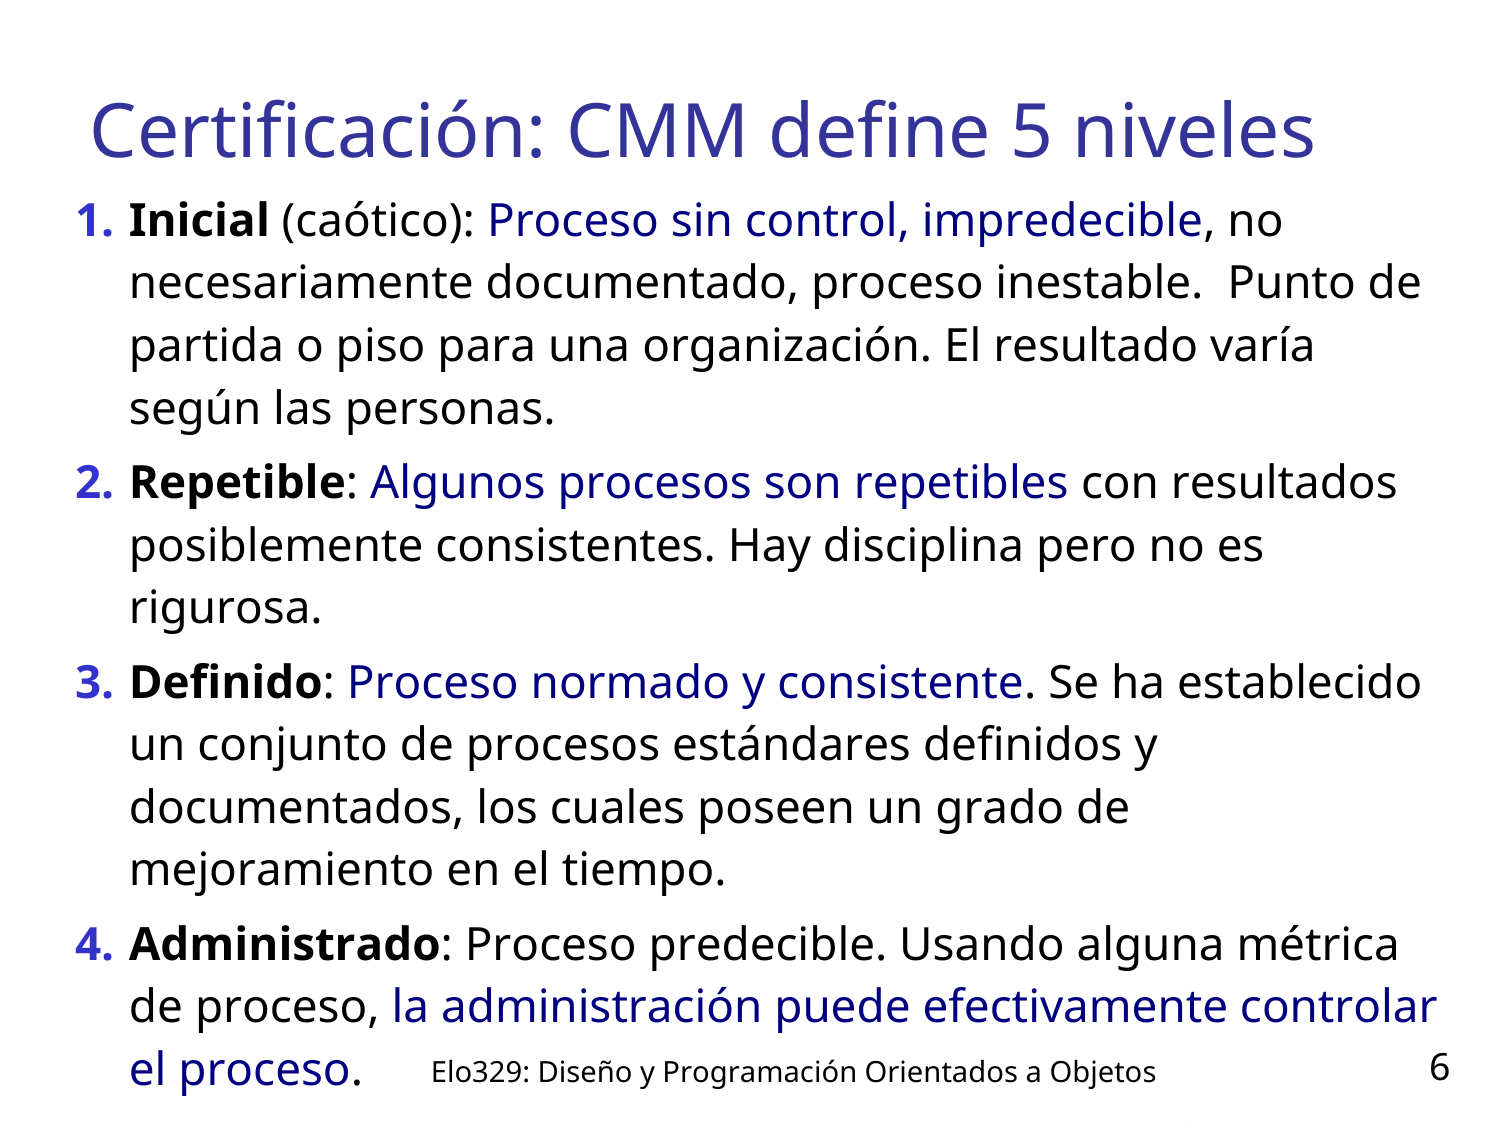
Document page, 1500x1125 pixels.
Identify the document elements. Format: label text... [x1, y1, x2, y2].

list Inicial (caótico): Proceso sin control, impredecible, no necesariamente documentado, proceso inestable. Punto de partida o piso para una organización. El resultado varía según las personas. Repetible: Algunos procesos son repetibles con resultados posiblemente consistentes. Hay disciplina pero no es rigurosa. Definido: Proceso normado y consistente. Se ha establecido un conjunto de procesos estándares definidos y documentados, los cuales poseen un grado de mejoramiento en el tiempo. Administrado: Proceso predecible. Usando alguna métrica de proceso, la administración puede efectivamente controlar el proceso. Optimizado: Proceso en mejora permanente. El foco es la mejora continua del desempeño del proceso. [75, 187, 1446, 1036]
title Certificación: CMM define 5 niveles [75, 10, 1449, 188]
